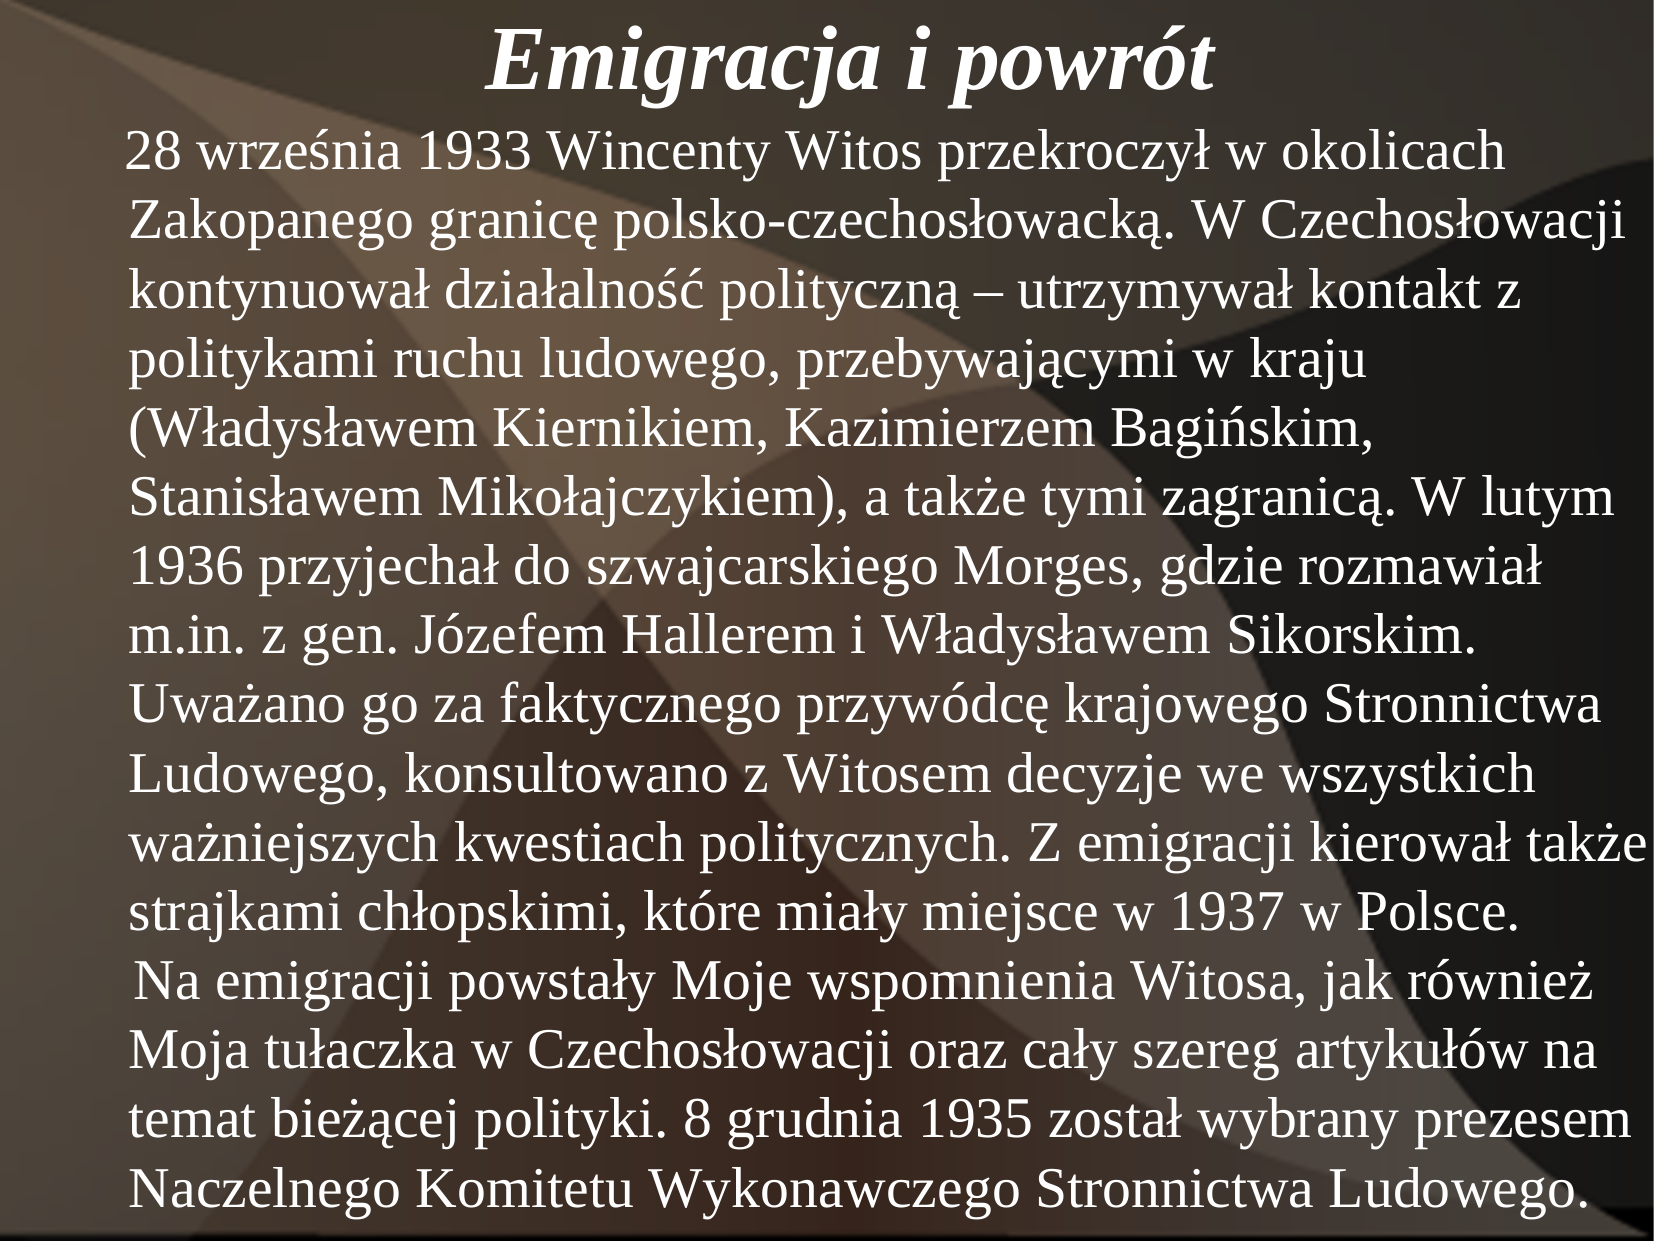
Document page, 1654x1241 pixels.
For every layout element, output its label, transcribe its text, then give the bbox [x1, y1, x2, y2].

title Emigracja i powrót [106, 0, 1595, 112]
list 28 września 1933 Wincenty Witos przekroczył w okolicach Zakopanego granicę polsko-czechosłowacką. W Czechosłowacji kontynuował działalność polityczną – utrzymywał kontakt z politykami ruchu ludowego, przebywającymi w kraju (Władysławem Kiernikiem, Kazimierzem Bagińskim, Stanisławem Mikołajczykiem), a także tymi zagranicą. W lutym 1936 przyjechał do szwajcarskiego Morges, gdzie rozmawiał m.in. z gen. Józefem Hallerem i Władysławem Sikorskim. Uważano go za faktycznego przywódcę krajowego Stronnictwa Ludowego, konsultowano z Witosem decyzje we wszystkich ważniejszych kwestiach politycznych. Z emigracji kierował także strajkami chłopskimi, które miały miejsce w 1937 w Polsce. Na emigracji powstały Moje wspomnienia Witosa, jak również Moja tułaczka w Czechosłowacji oraz cały szereg artykułów na temat bieżącej polityki. 8 grudnia 1935 został wybrany prezesem Naczelnego Komitetu Wykonawczego Stronnictwa Ludowego. [0, 112, 1654, 1241]
